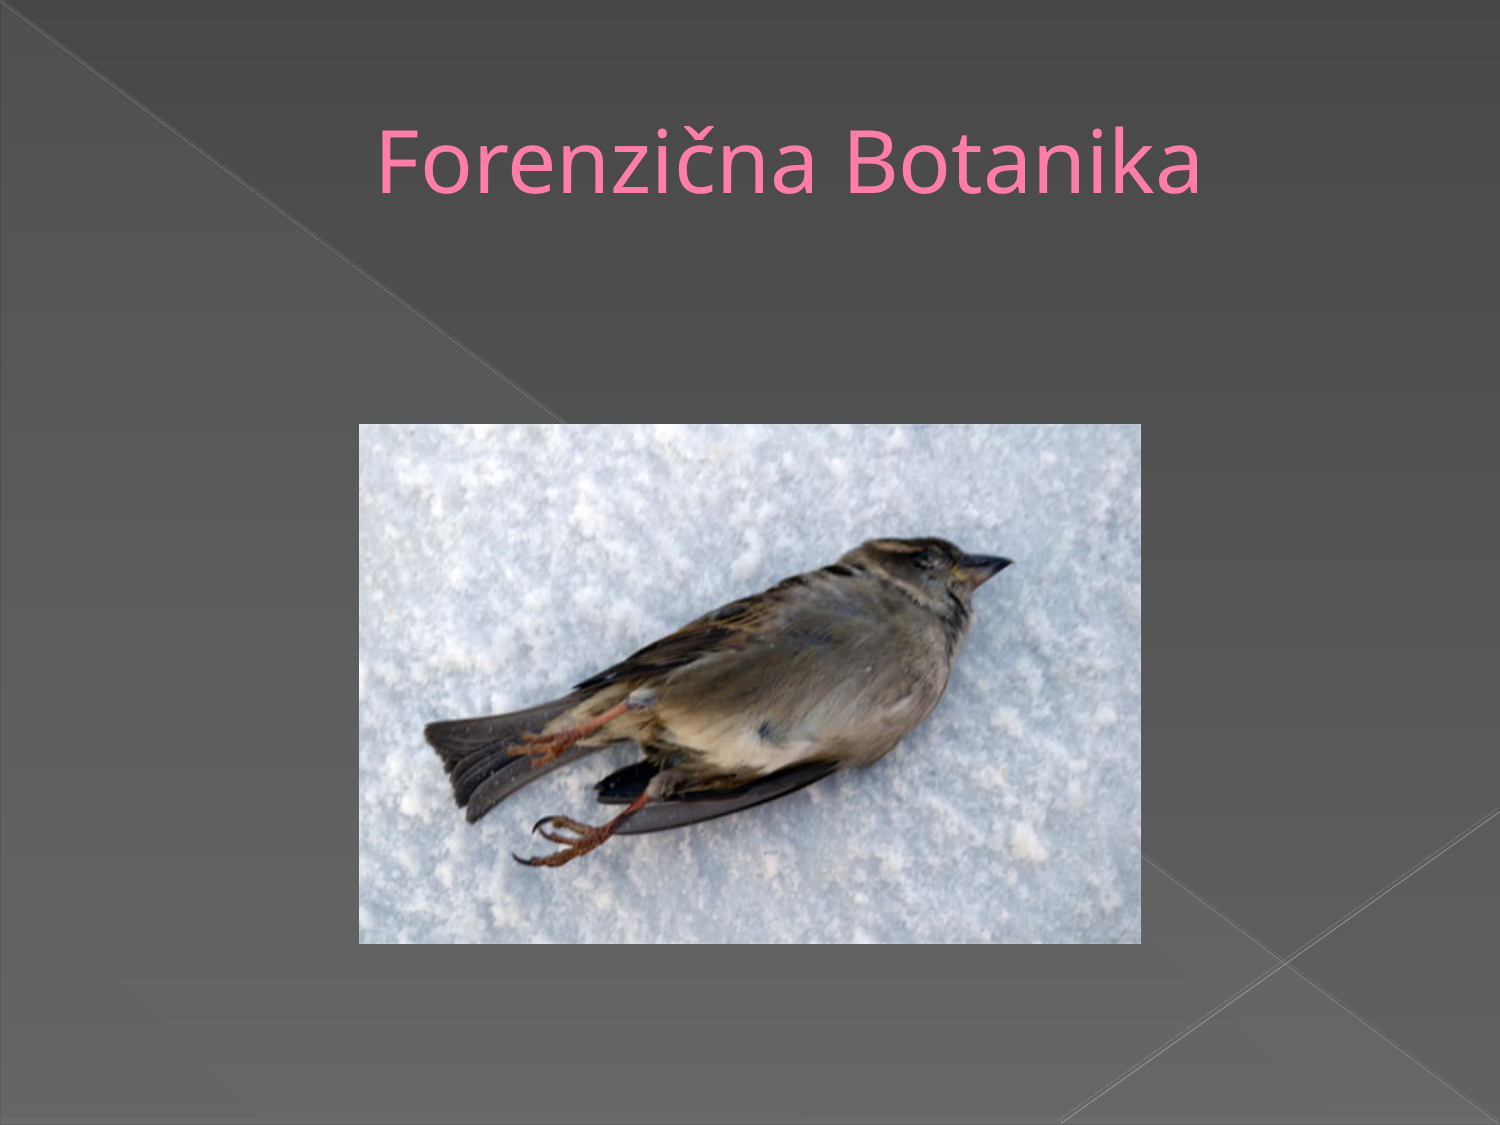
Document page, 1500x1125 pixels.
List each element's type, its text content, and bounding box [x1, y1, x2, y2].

title Forenzična Botanika [75, 43, 1425, 274]
picture [359, 424, 1141, 944]
